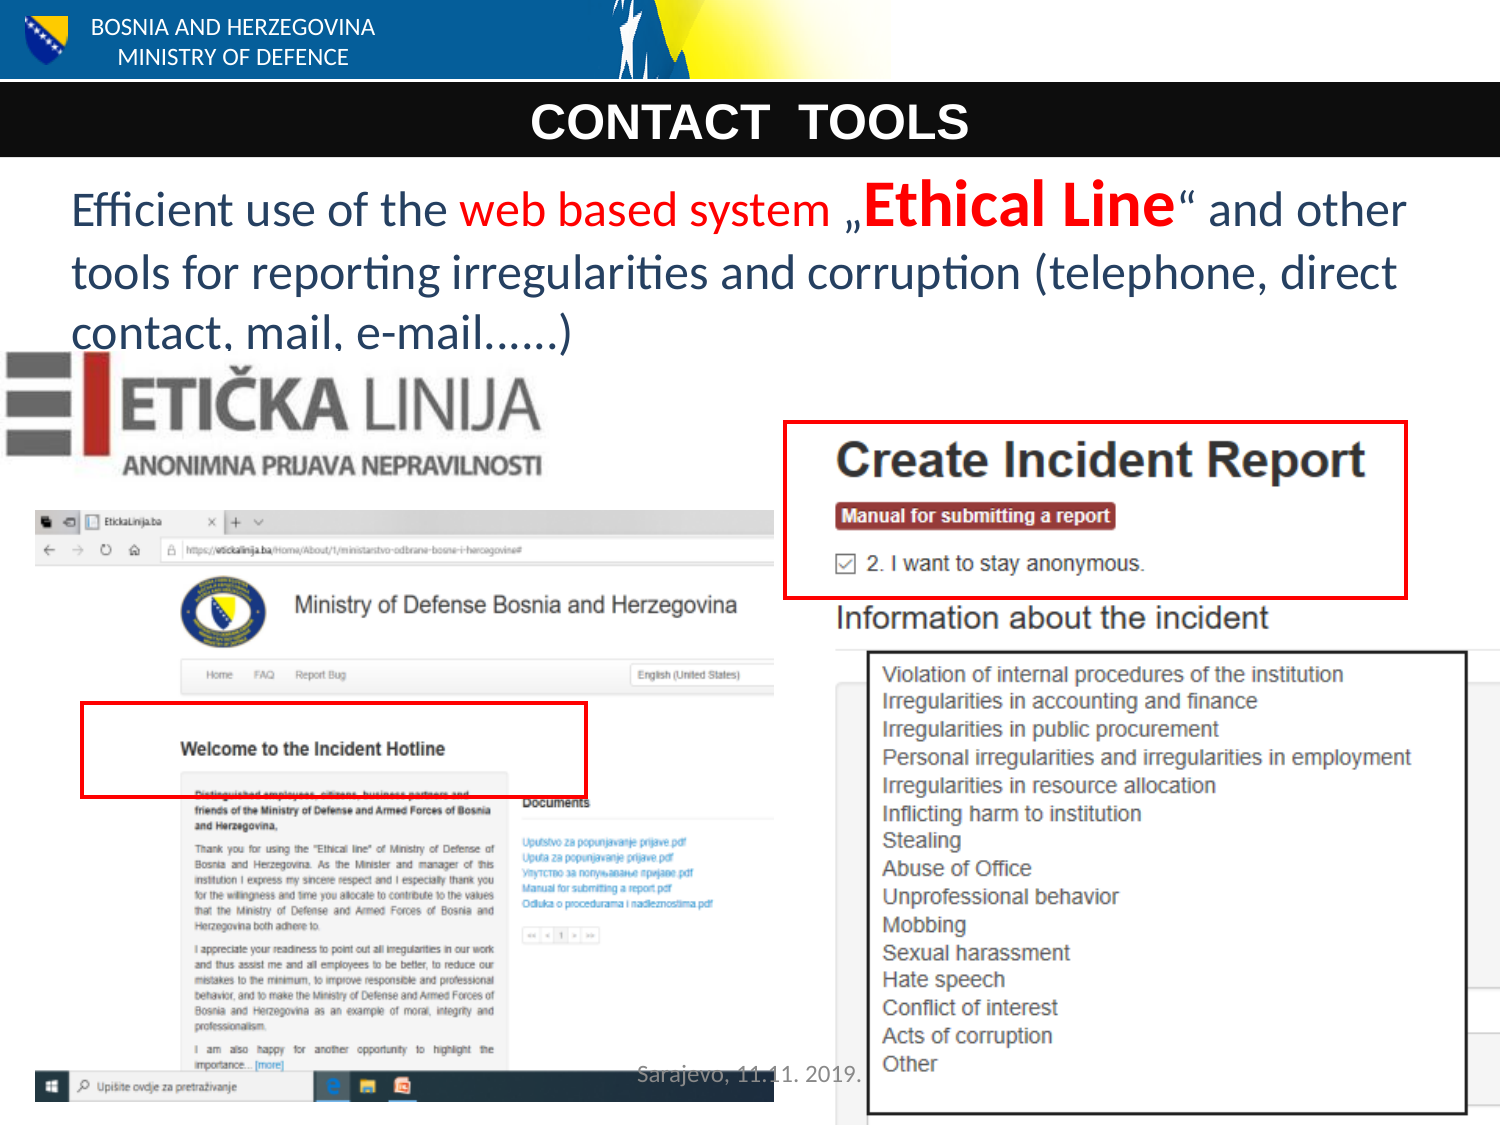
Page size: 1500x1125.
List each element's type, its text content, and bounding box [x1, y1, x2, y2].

picture [0, 351, 551, 482]
title CONTACT TOOLS [0, 82, 1500, 158]
text_box Sarajevo, 11.11. 2019. [512, 1042, 988, 1103]
picture [820, 421, 1500, 1125]
picture [820, 424, 1404, 596]
list Efficient use of the web based system „Ethical Line“ and other tools for reporting irregularities and corruption (telephone, direct contact, mail, e-mail......) [0, 158, 1454, 387]
picture [35, 510, 774, 1102]
picture [0, 0, 1500, 79]
